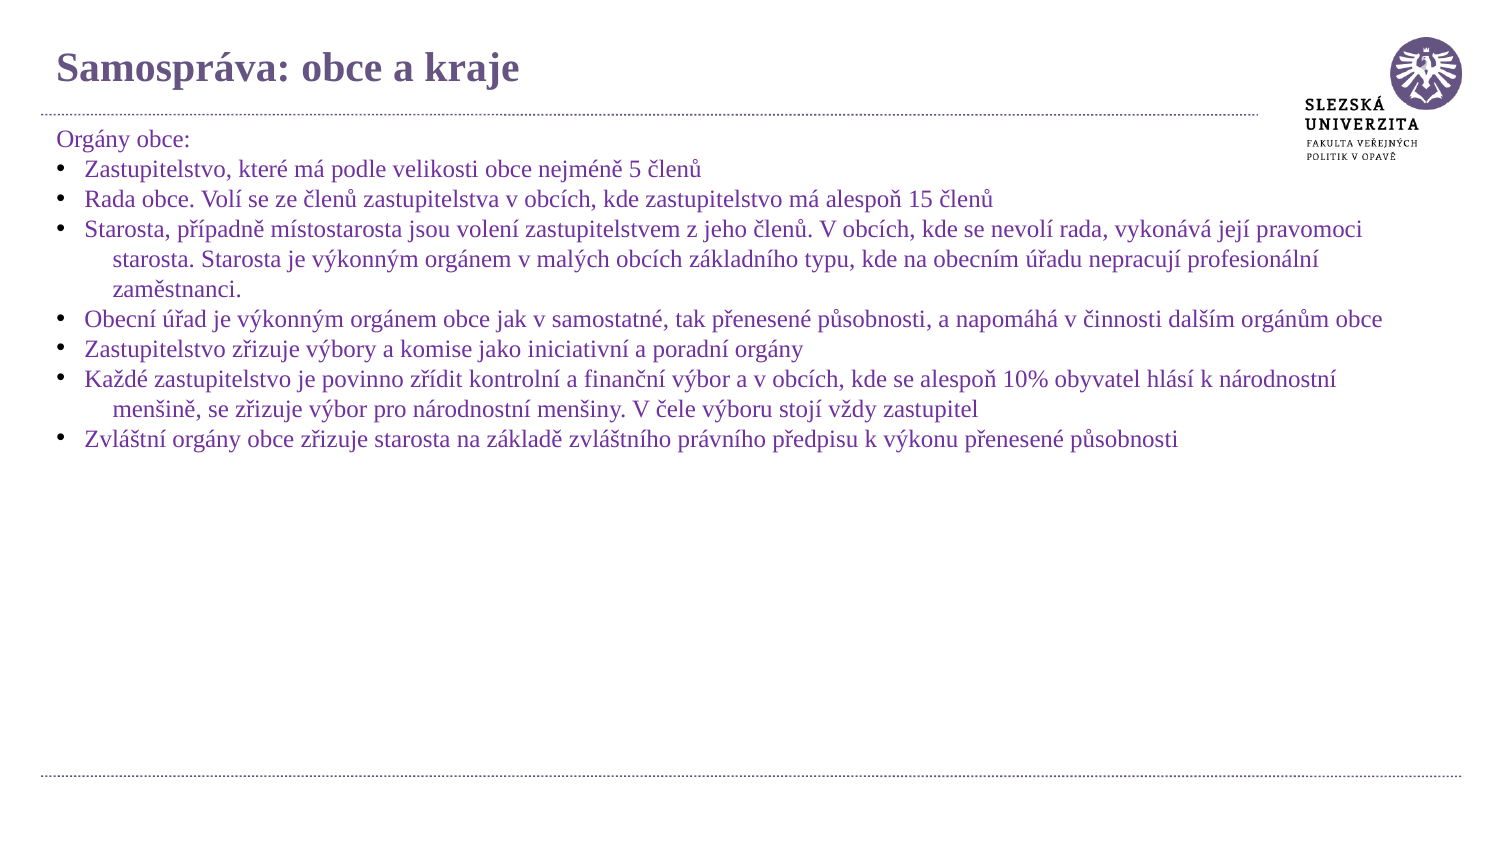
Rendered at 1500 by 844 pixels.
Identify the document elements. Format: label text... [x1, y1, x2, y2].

title Samospráva: obce a kraje [41, 32, 786, 115]
text_box Orgány obce: Zastupitelstvo, které má podle velikosti obce nejméně 5 členů Rada obce. Volí se ze členů zastupitelstva v obcích, kde zastupitelstvo má alespoň 15 členů Starosta, případně místostarosta jsou volení zastupitelstvem z jeho členů. V obcích, kde se nevolí rada, vykonává její pravomoci starosta. Starosta je výkonným orgánem v malých obcích základního typu, kde na obecním úřadu nepracují profesionální zaměstnanci. Obecní úřad je výkonným orgánem obce jak v samostatné, tak přenesené působnosti, a napomáhá v činnosti dalším orgánům obce Zastupitelstvo zřizuje výbory a komise jako iniciativní a poradní orgány Každé zastupitelstvo je povinno zřídit kontrolní a finanční výbor a v obcích, kde se alespoň 10% obyvatel hlásí k národnostní menšině, se zřizuje výbor pro národnostní menšiny. V čele výboru stojí vždy zastupitel Zvláštní orgány obce zřizuje starosta na základě zvláštního právního předpisu k výkonu přenesené působnosti [41, 115, 1438, 464]
